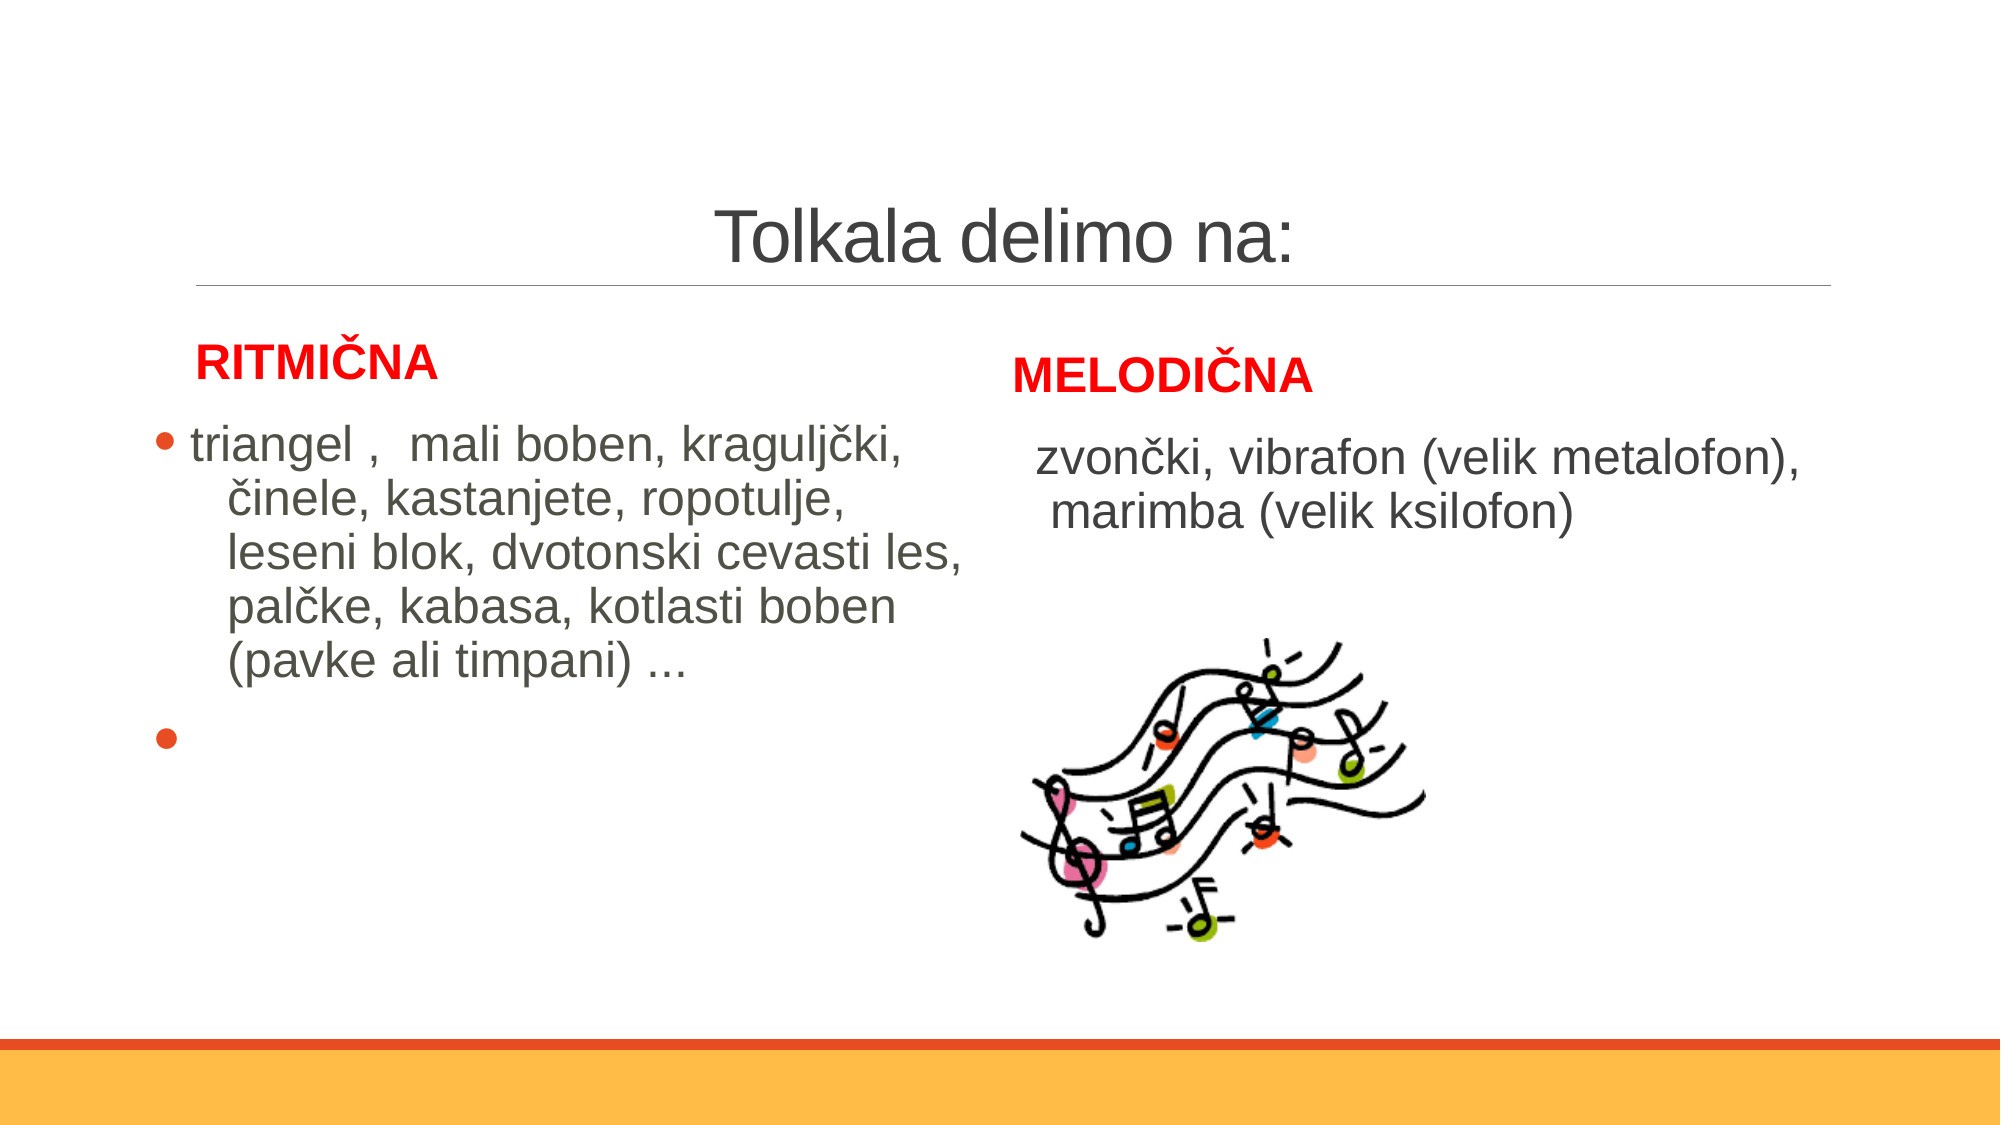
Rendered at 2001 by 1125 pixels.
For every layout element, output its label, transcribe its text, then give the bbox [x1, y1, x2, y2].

list RITMIČNA [180, 302, 991, 424]
list zvončki, vibrafon (velik metalofon), marimba (velik ksilofon) [1020, 423, 1831, 978]
title Tolkala delimo na: [180, 109, 1831, 286]
picture [1020, 638, 1426, 942]
list MELODIČNA [1012, 275, 1863, 411]
list triangel , mali boben, kraguljčki, činele, kastanjete, ropotulje, leseni blok, dvotonski cevasti les, palčke, kabasa, kotlasti boben (pavke ali timpani) ... [137, 410, 984, 1016]
